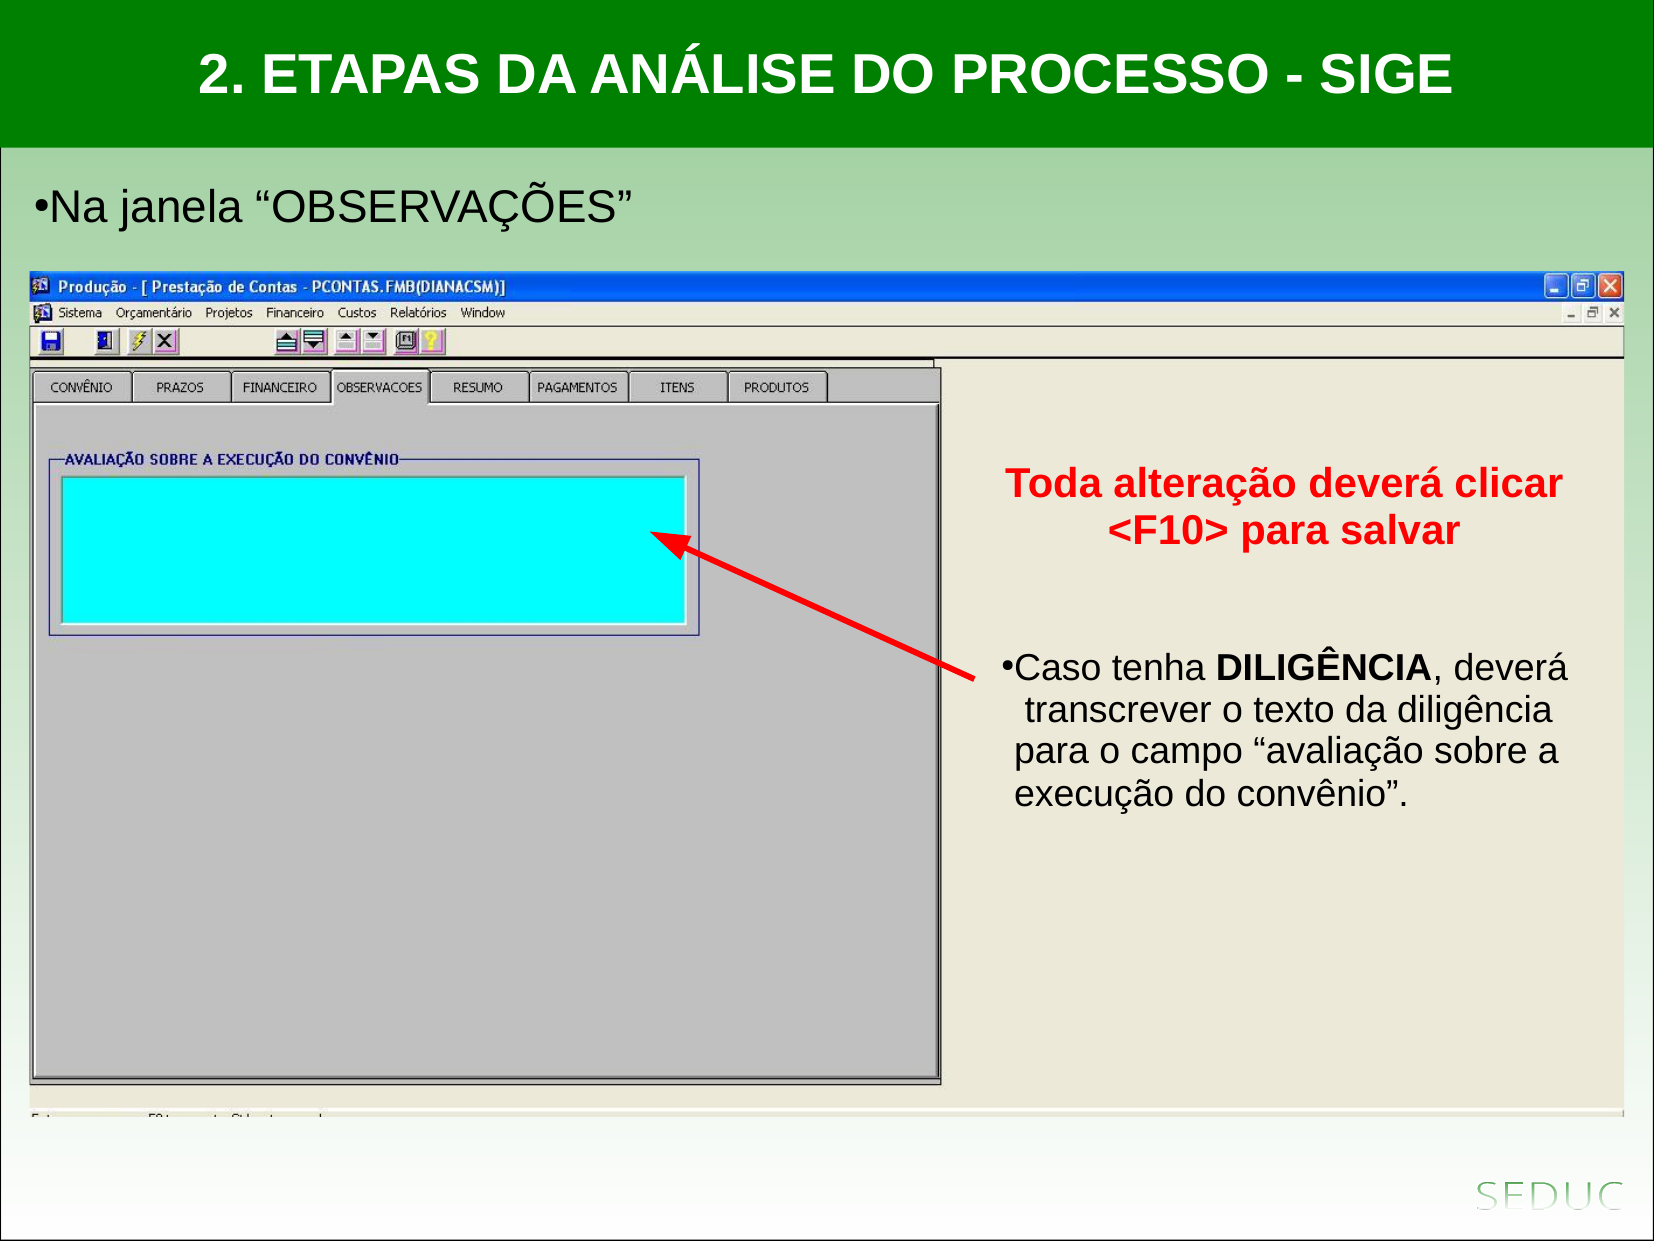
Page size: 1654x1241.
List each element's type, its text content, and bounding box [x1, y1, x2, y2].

text_box Na janela “OBSERVAÇÕES” [0, 148, 680, 266]
text_box SEDUC [1476, 1181, 1498, 1211]
text_box 2. ETAPAS DA ANÁLISE DO PROCESSO - SIGE [0, 0, 1654, 148]
picture [29, 271, 1625, 1117]
text_box SEDUC [1530, 1181, 1558, 1211]
text_box Toda alteração deverá clicar <F10> para salvar Caso tenha DILIGÊNCIA, deverá transcrever o texto da diligência para o campo “avaliação sobre a execução do convênio”. [974, 354, 1595, 827]
text_box SEDUC [1565, 1181, 1592, 1211]
text_box SEDUC [1598, 1181, 1624, 1211]
text_box [0, 148, 1654, 1241]
text_box SEDUC [1504, 1181, 1524, 1211]
